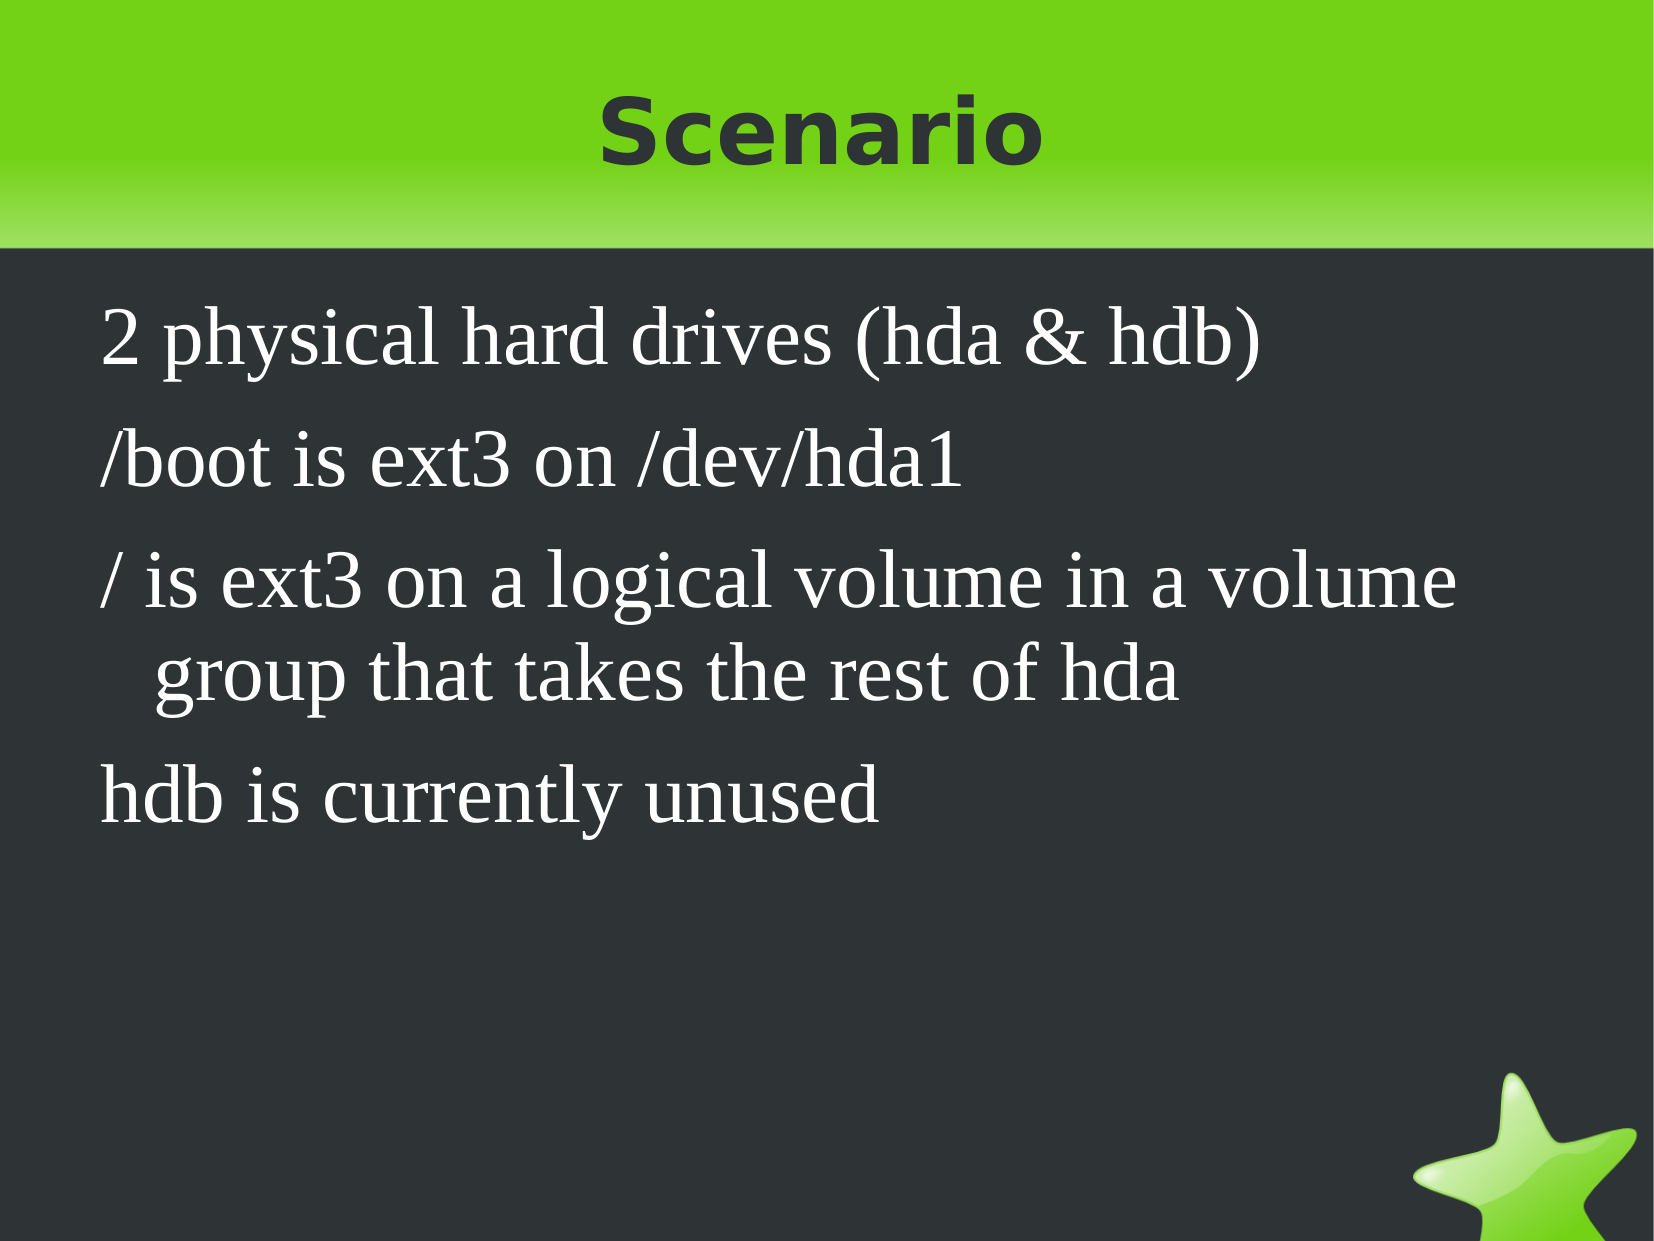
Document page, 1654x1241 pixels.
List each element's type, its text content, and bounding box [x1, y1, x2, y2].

list 2 physical hard drives (hda & hdb) /boot is ext3 on /dev/hda1 / is ext3 on a logical volume in a volume group that takes the rest of hda hdb is currently unused [82, 290, 1571, 1094]
picture [0, 0, 1654, 1241]
title Scenario [76, 36, 1565, 229]
